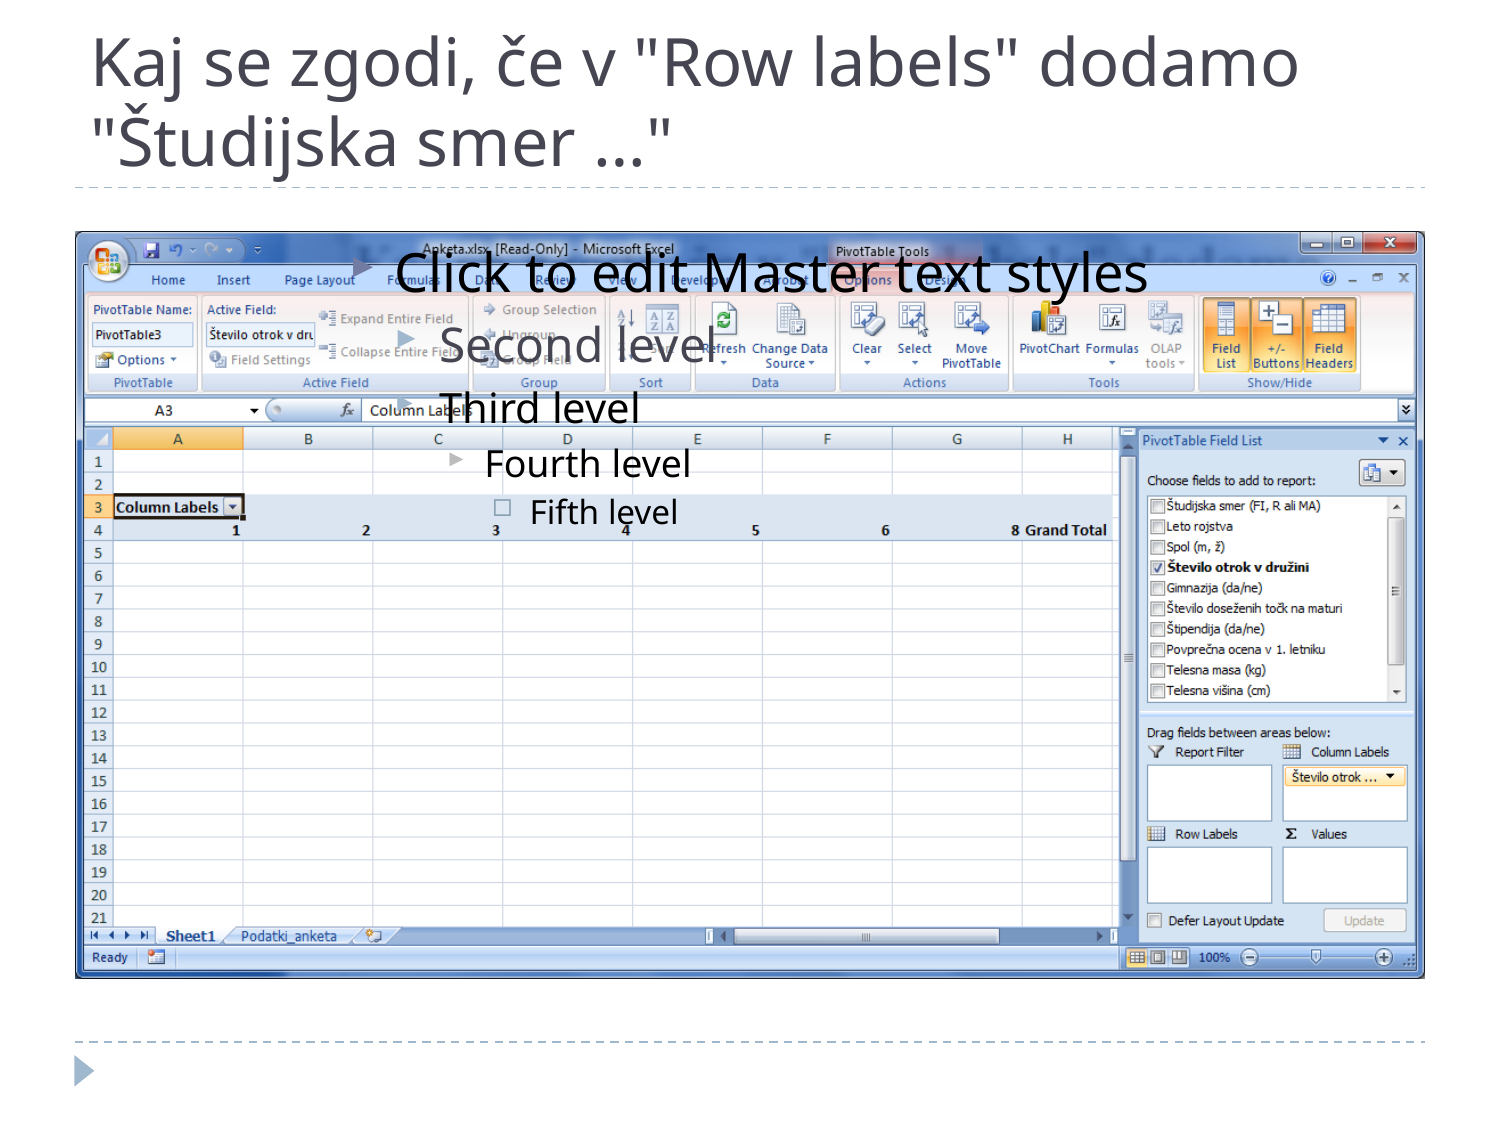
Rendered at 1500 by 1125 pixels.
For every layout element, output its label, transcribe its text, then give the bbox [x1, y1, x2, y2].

picture [75, 231, 1425, 979]
title Kaj se zgodi, če v "Row labels" dodamo "Študijska smer …" [75, 24, 1425, 188]
